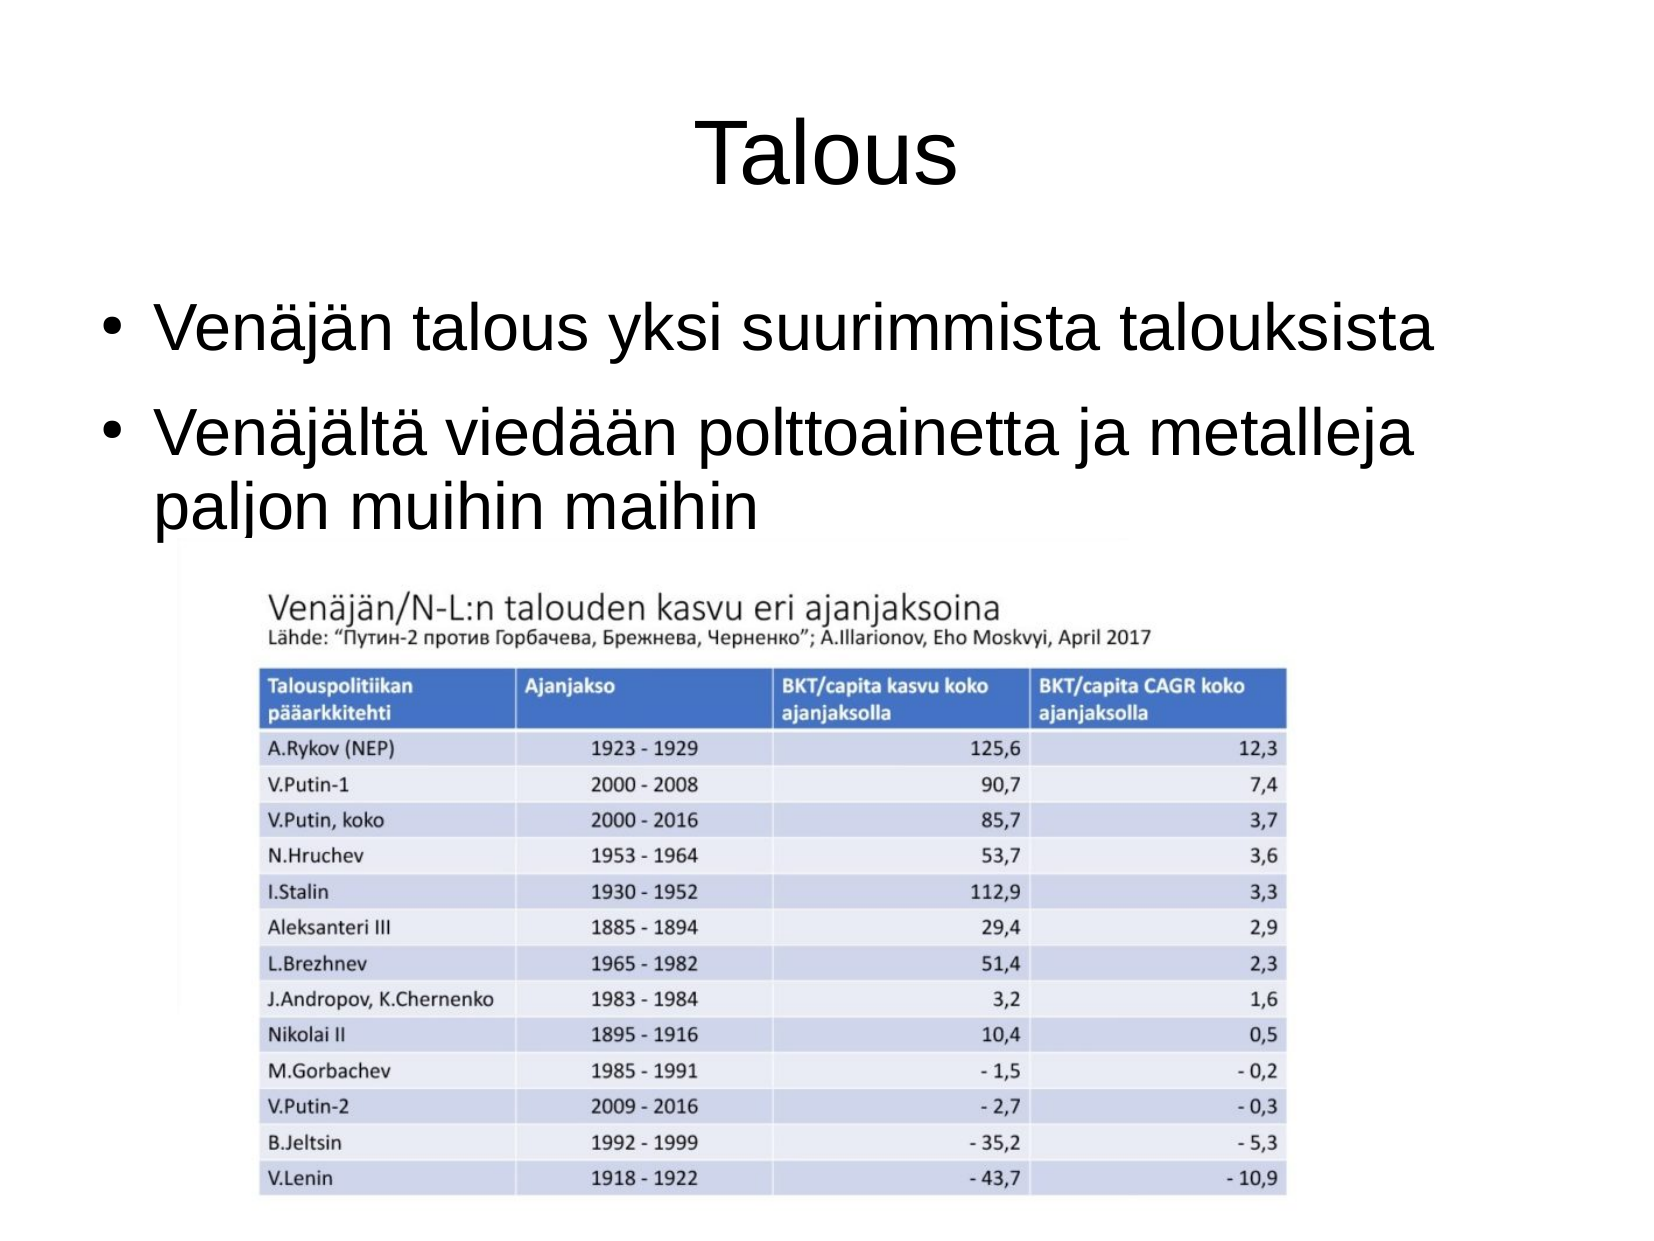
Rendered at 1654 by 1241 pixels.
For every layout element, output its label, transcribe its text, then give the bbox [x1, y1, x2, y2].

picture [177, 538, 1371, 1241]
title Talous [82, 49, 1571, 257]
list Venäjän talous yksi suurimmista talouksista Venäjältä viedään polttoainetta ja metalleja paljon muihin maihin [82, 290, 1571, 1010]
